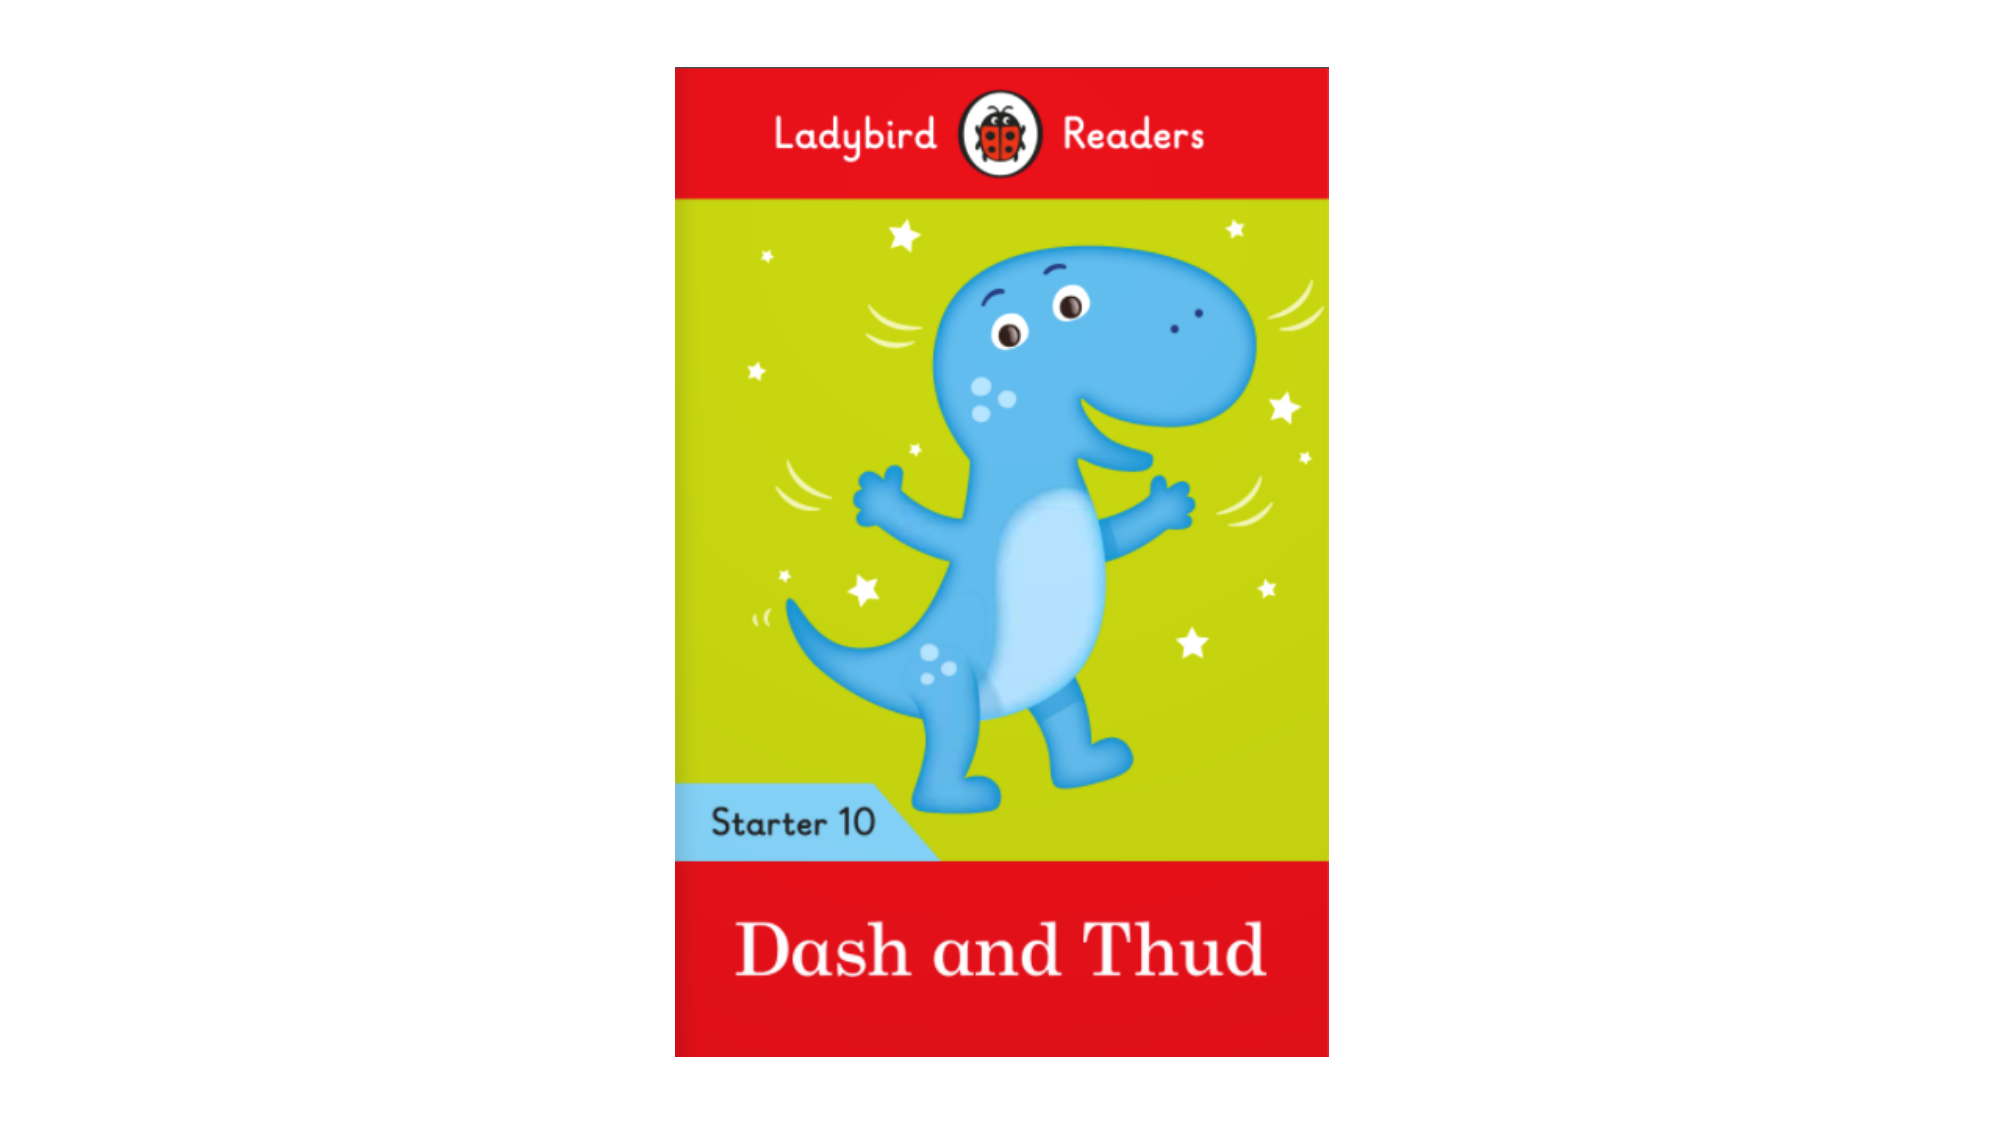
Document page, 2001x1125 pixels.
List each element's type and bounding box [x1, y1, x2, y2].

picture [675, 67, 1329, 1058]
